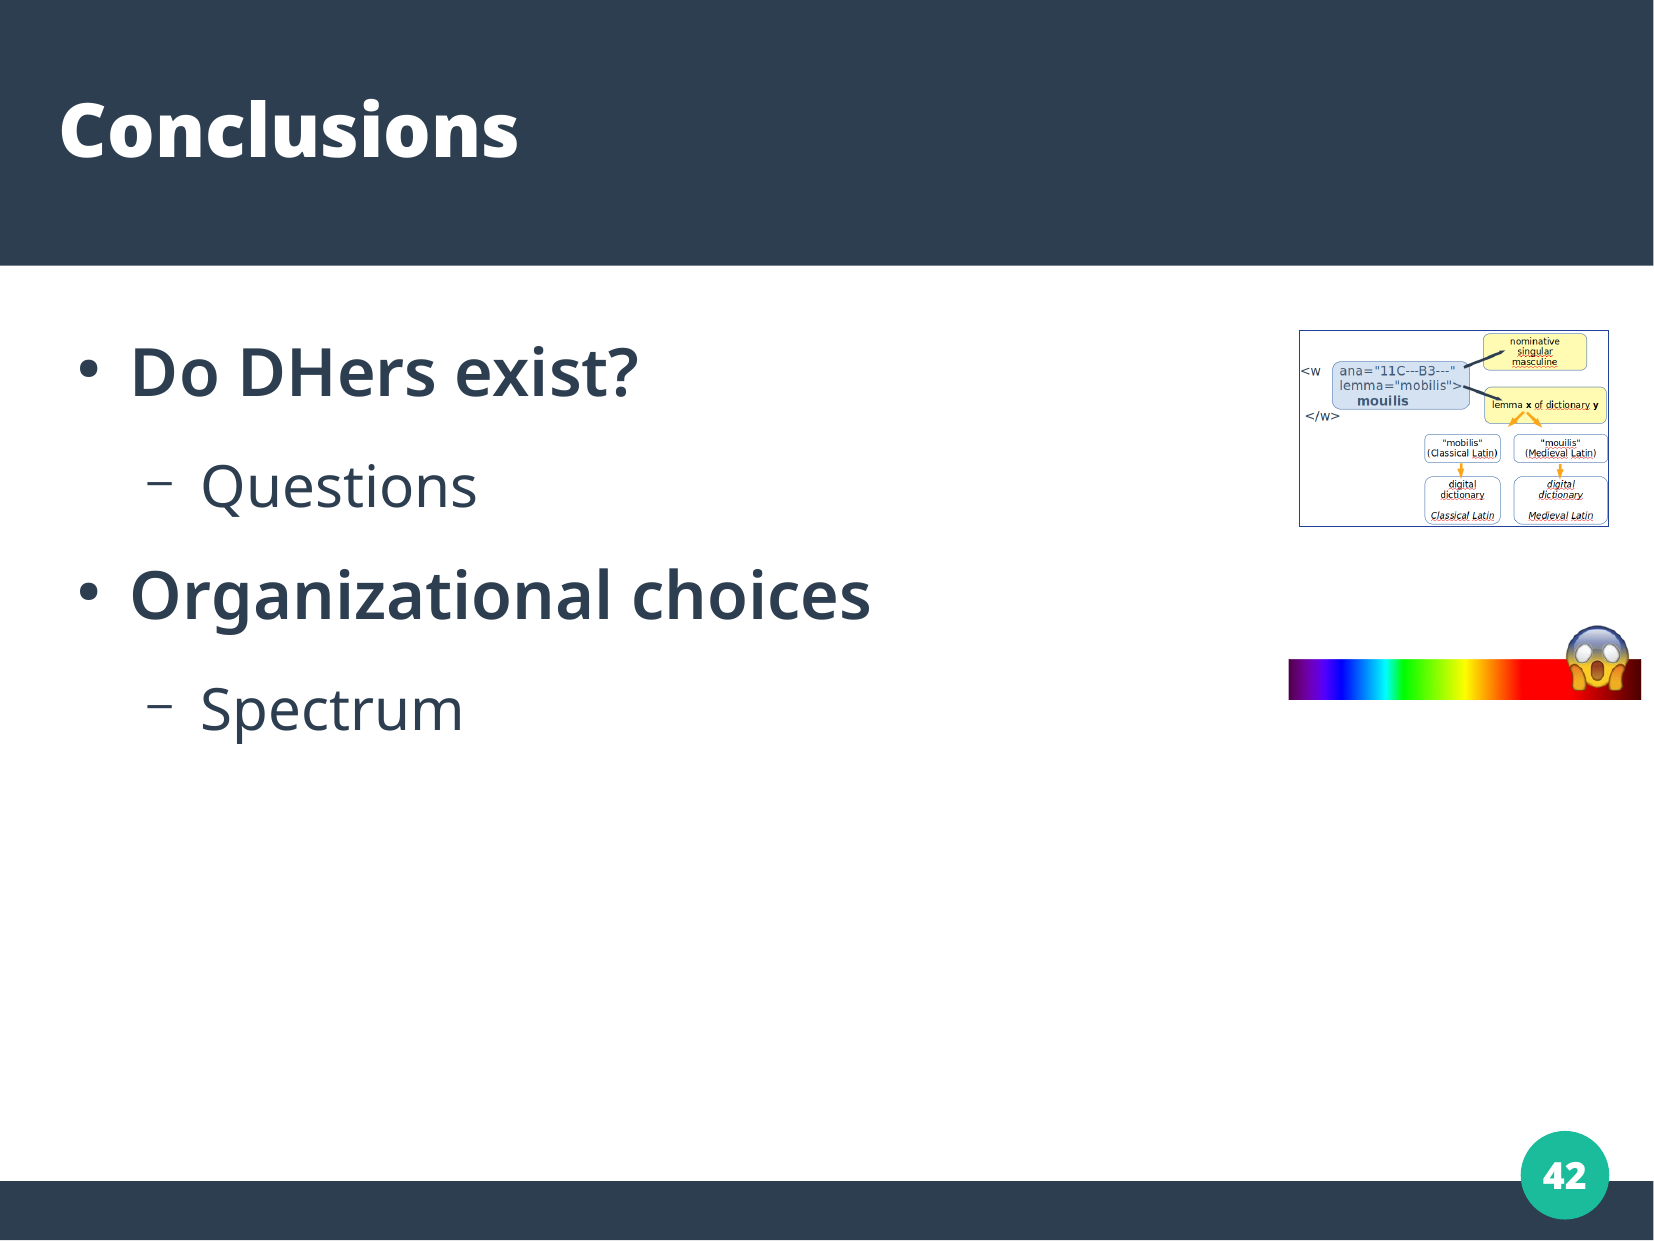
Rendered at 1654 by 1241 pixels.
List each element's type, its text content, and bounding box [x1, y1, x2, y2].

picture [1299, 330, 1609, 527]
title Conclusions [59, 49, 1595, 207]
list Do DHers exist? Questions Organizational choices Spectrum [59, 324, 1571, 1152]
picture [1379, 625, 1642, 700]
picture [1287, 659, 1370, 700]
